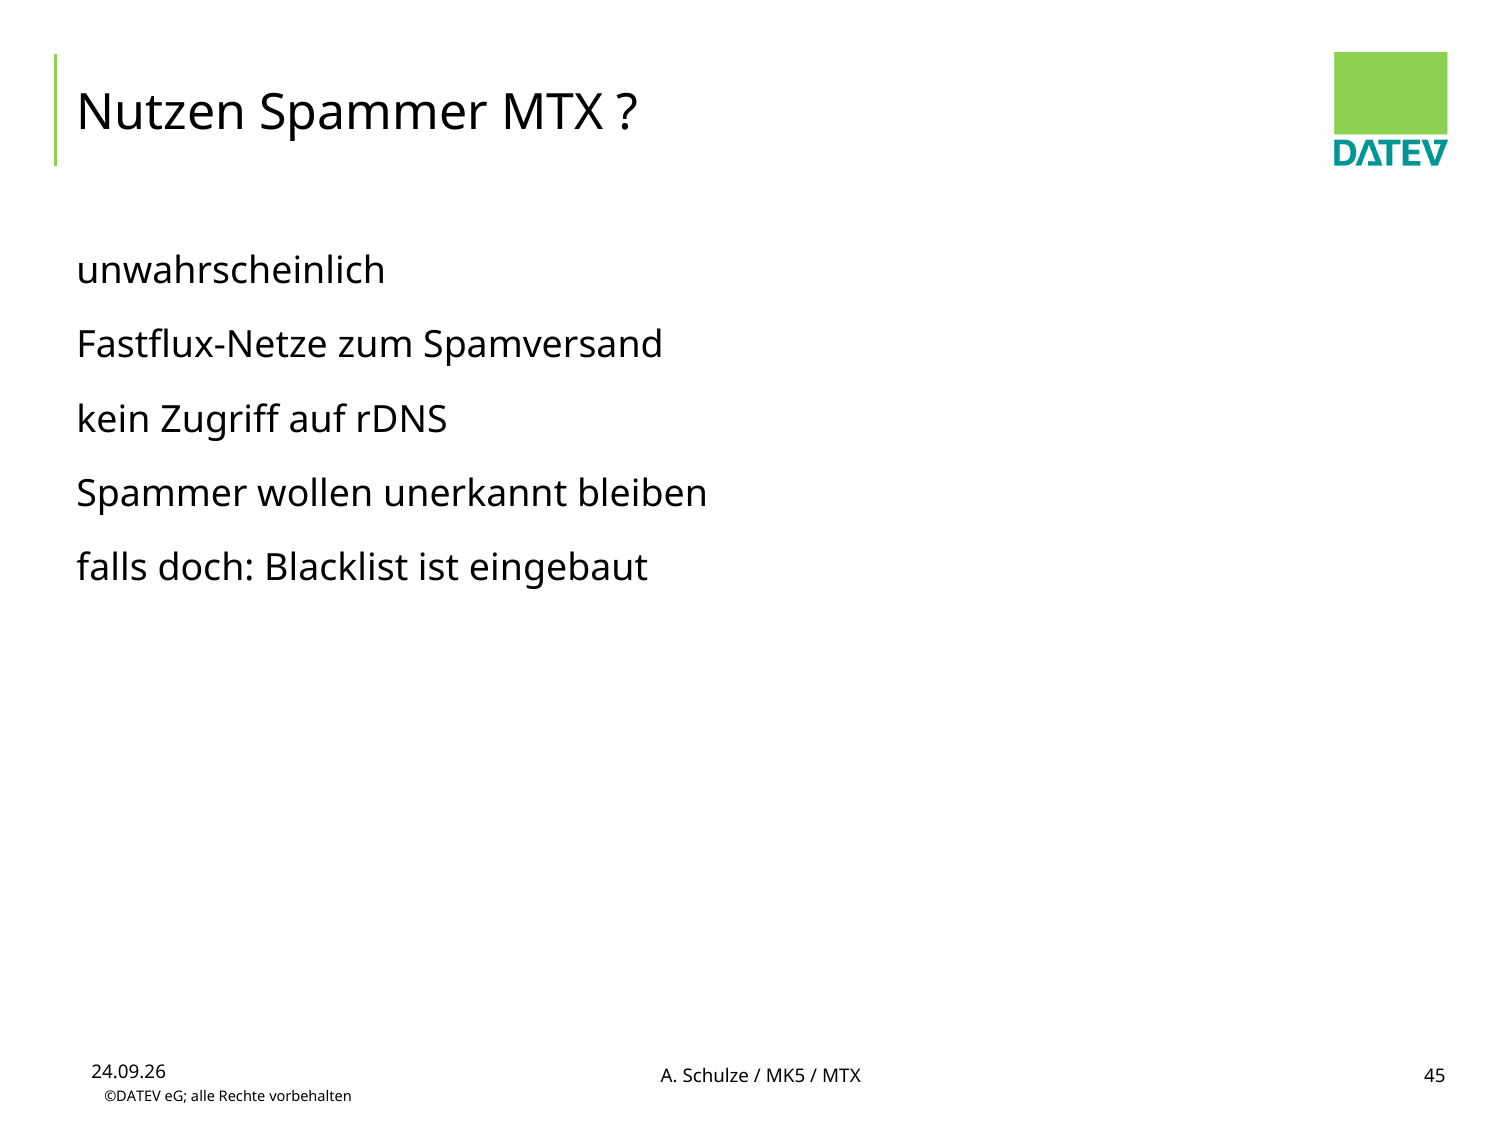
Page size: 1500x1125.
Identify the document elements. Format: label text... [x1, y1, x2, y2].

title Nutzen Spammer MTX ? [76, 46, 1235, 174]
list unwahrscheinlich Fastflux-Netze zum Spamversand kein Zugriff auf rDNS Spammer wollen unerkannt bleiben falls doch: Blacklist ist eingebaut [76, 243, 1447, 1026]
picture [1333, 52, 1478, 173]
